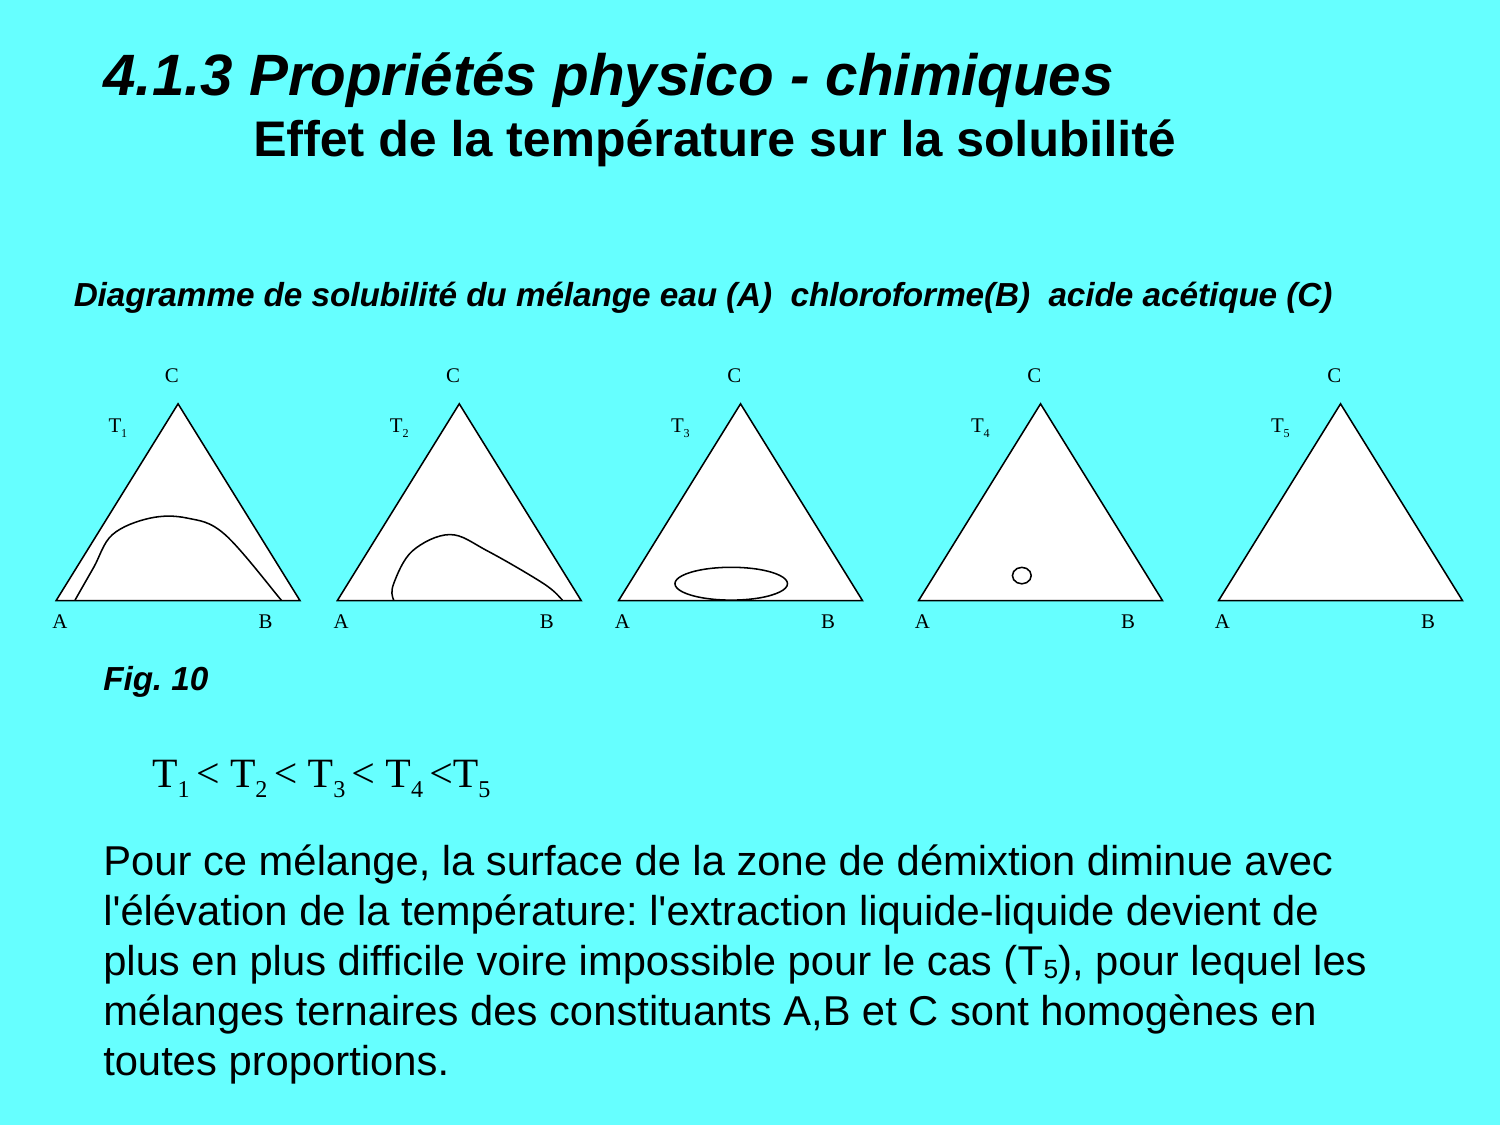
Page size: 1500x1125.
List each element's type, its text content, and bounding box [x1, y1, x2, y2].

text_box T4 [956, 403, 1032, 453]
text_box A [318, 600, 376, 650]
text_box B [1106, 600, 1163, 650]
text_box [337, 404, 581, 601]
text_box T2 [375, 403, 451, 453]
text_box [618, 404, 863, 601]
text_box A [900, 600, 957, 650]
text_box C [1312, 354, 1369, 404]
text_box Pour ce mélange, la surface de la zone de démixtion diminue avec l'élévation de la température: l'extraction liquide-liquide devient de plus en plus difficile voire impossible pour le cas (T5), pour lequel les mélanges ternaires des constituants A,B et C sont homogènes en toutes proportions. [88, 826, 1418, 1104]
text_box B [524, 600, 582, 650]
text_box [393, 536, 560, 601]
text_box B [1406, 600, 1463, 650]
text_box Diagramme de solubilité du mélange eau (A) chloroforme(B) acide acétique (C) [59, 265, 1418, 322]
text_box B [243, 600, 301, 650]
text_box Fig. 10 [88, 649, 237, 705]
text_box T5 [1256, 403, 1332, 453]
text_box [918, 404, 1163, 601]
text_box T3 [656, 403, 732, 453]
text_box [77, 517, 279, 601]
text_box C [1012, 354, 1069, 404]
text_box A [1200, 600, 1257, 650]
text_box T1 < T2 < T3 < T4 <T5 [137, 738, 726, 811]
text_box C [150, 354, 207, 404]
text_box 4.1.3 Propriétés physico - chimiques Effet de la température sur la solubilité [88, 29, 1359, 175]
text_box A [37, 600, 94, 650]
text_box [56, 404, 300, 600]
text_box B [806, 600, 863, 650]
text_box C [431, 354, 488, 404]
text_box C [712, 354, 769, 404]
text_box A [600, 600, 657, 650]
text_box [1218, 404, 1463, 601]
text_box T1 [93, 403, 169, 453]
